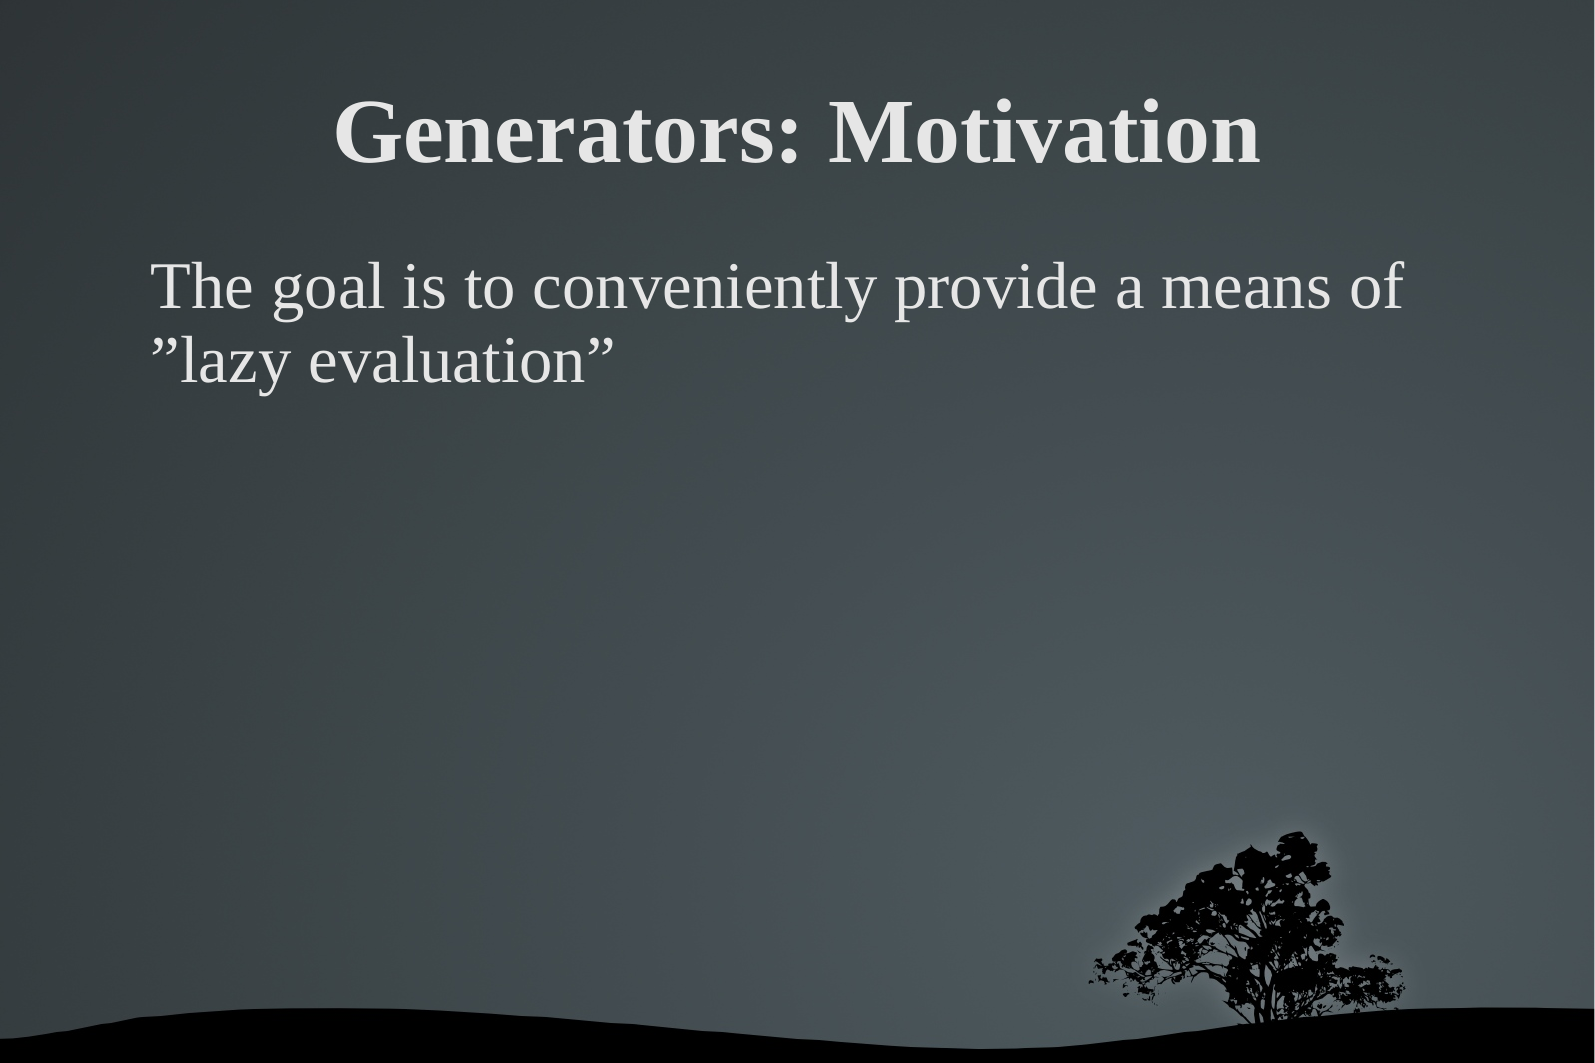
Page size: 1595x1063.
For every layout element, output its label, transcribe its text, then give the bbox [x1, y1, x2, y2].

picture [0, 0, 1595, 1063]
list The goal is to conveniently provide a means of ”lazy evaluation” [79, 248, 1515, 951]
title Generators: Motivation [79, 42, 1515, 220]
